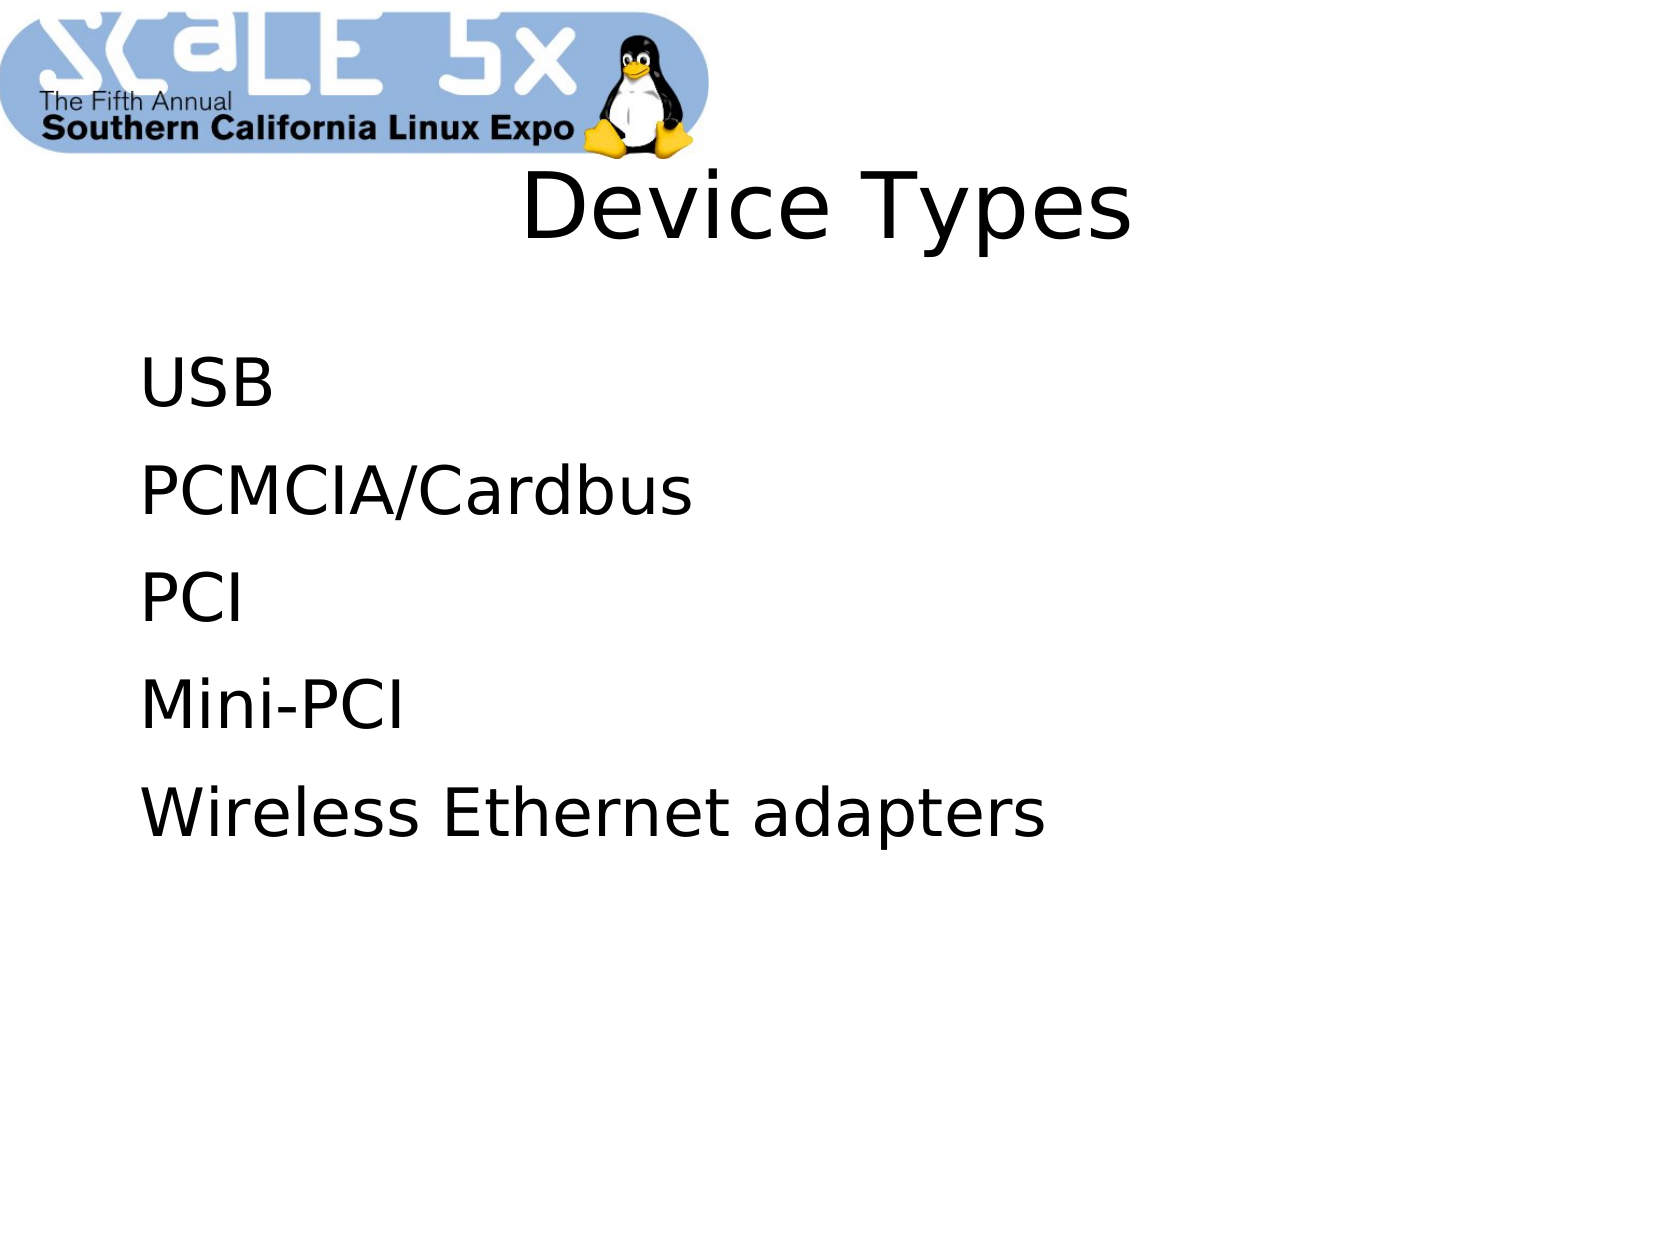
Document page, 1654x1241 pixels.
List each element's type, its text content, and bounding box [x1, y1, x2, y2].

picture [0, 3, 709, 159]
list USB PCMCIA/Cardbus PCI Mini-PCI Wireless Ethernet adapters [121, 344, 1533, 1127]
title Device Types [121, 102, 1533, 311]
